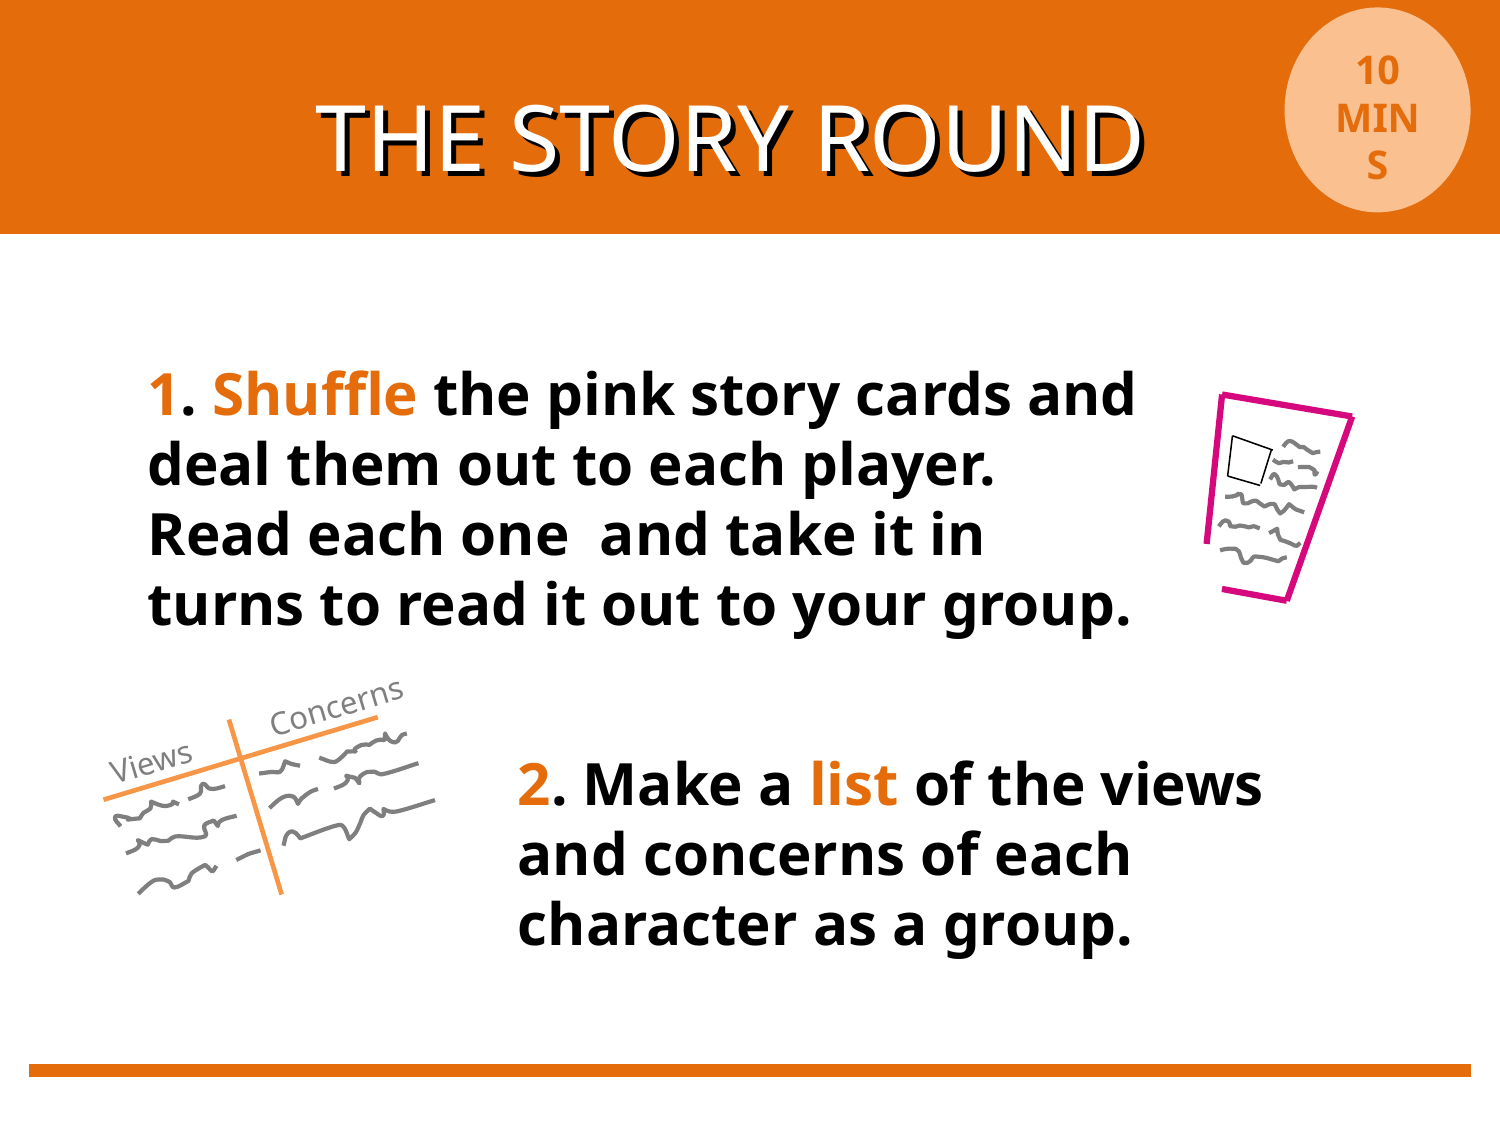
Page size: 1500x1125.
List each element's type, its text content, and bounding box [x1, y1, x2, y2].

text_box 2. Make a list of the views and concerns of each character as a group. [503, 740, 1404, 965]
text_box 1. Shuffle the pink story cards and deal them out to each player. Read each one and take it in turns to read it out to your group. [132, 349, 1169, 578]
text_box [0, 0, 1500, 232]
text_box Views Concerns [89, 651, 439, 803]
title The Story Round [0, 41, 1493, 229]
text_box 10 MINS [1308, 7, 1447, 41]
